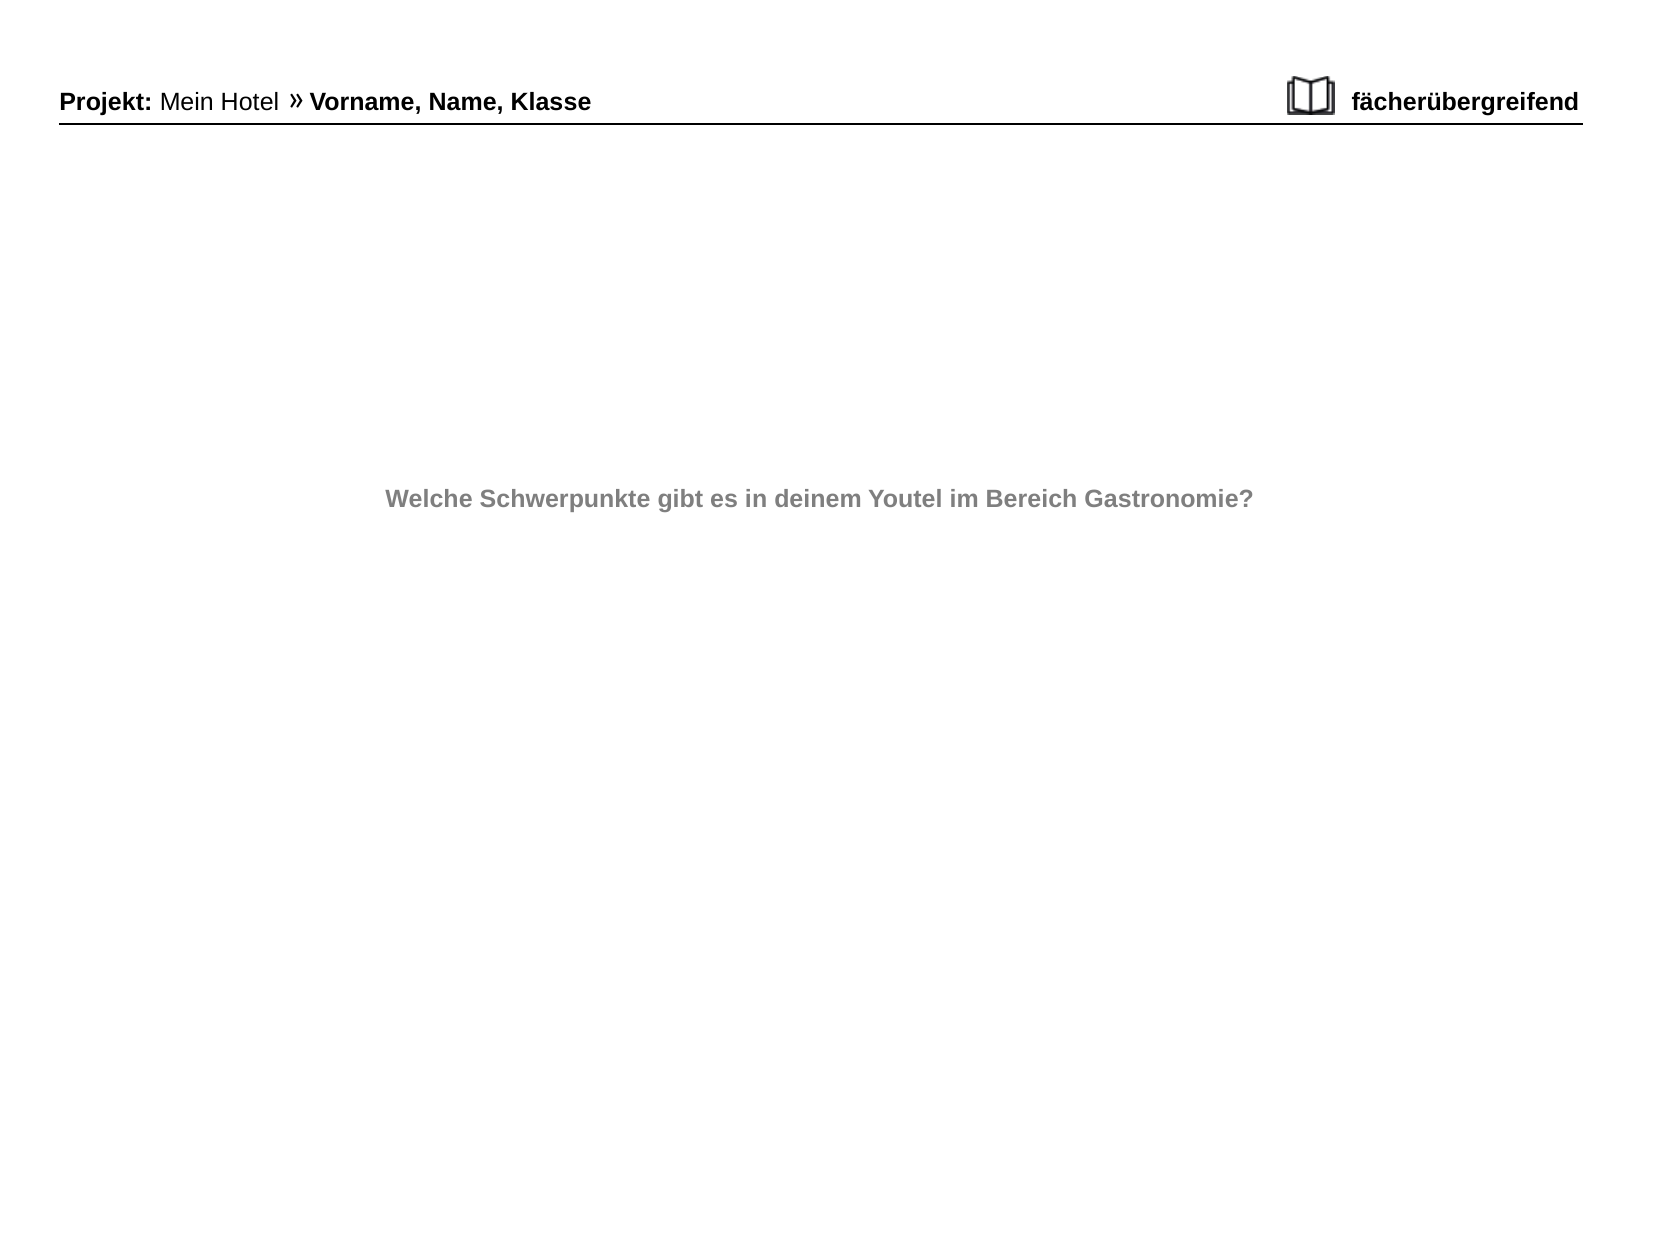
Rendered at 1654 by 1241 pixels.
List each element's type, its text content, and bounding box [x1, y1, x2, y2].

text_box Welche Schwerpunkte gibt es in deinem Youtel im Bereich Gastronomie? [58, 466, 1583, 526]
picture [1287, 76, 1335, 115]
text_box Projekt: Mein Hotel » Vorname, Name, Klasse fächerübergreifend [59, 64, 1583, 123]
